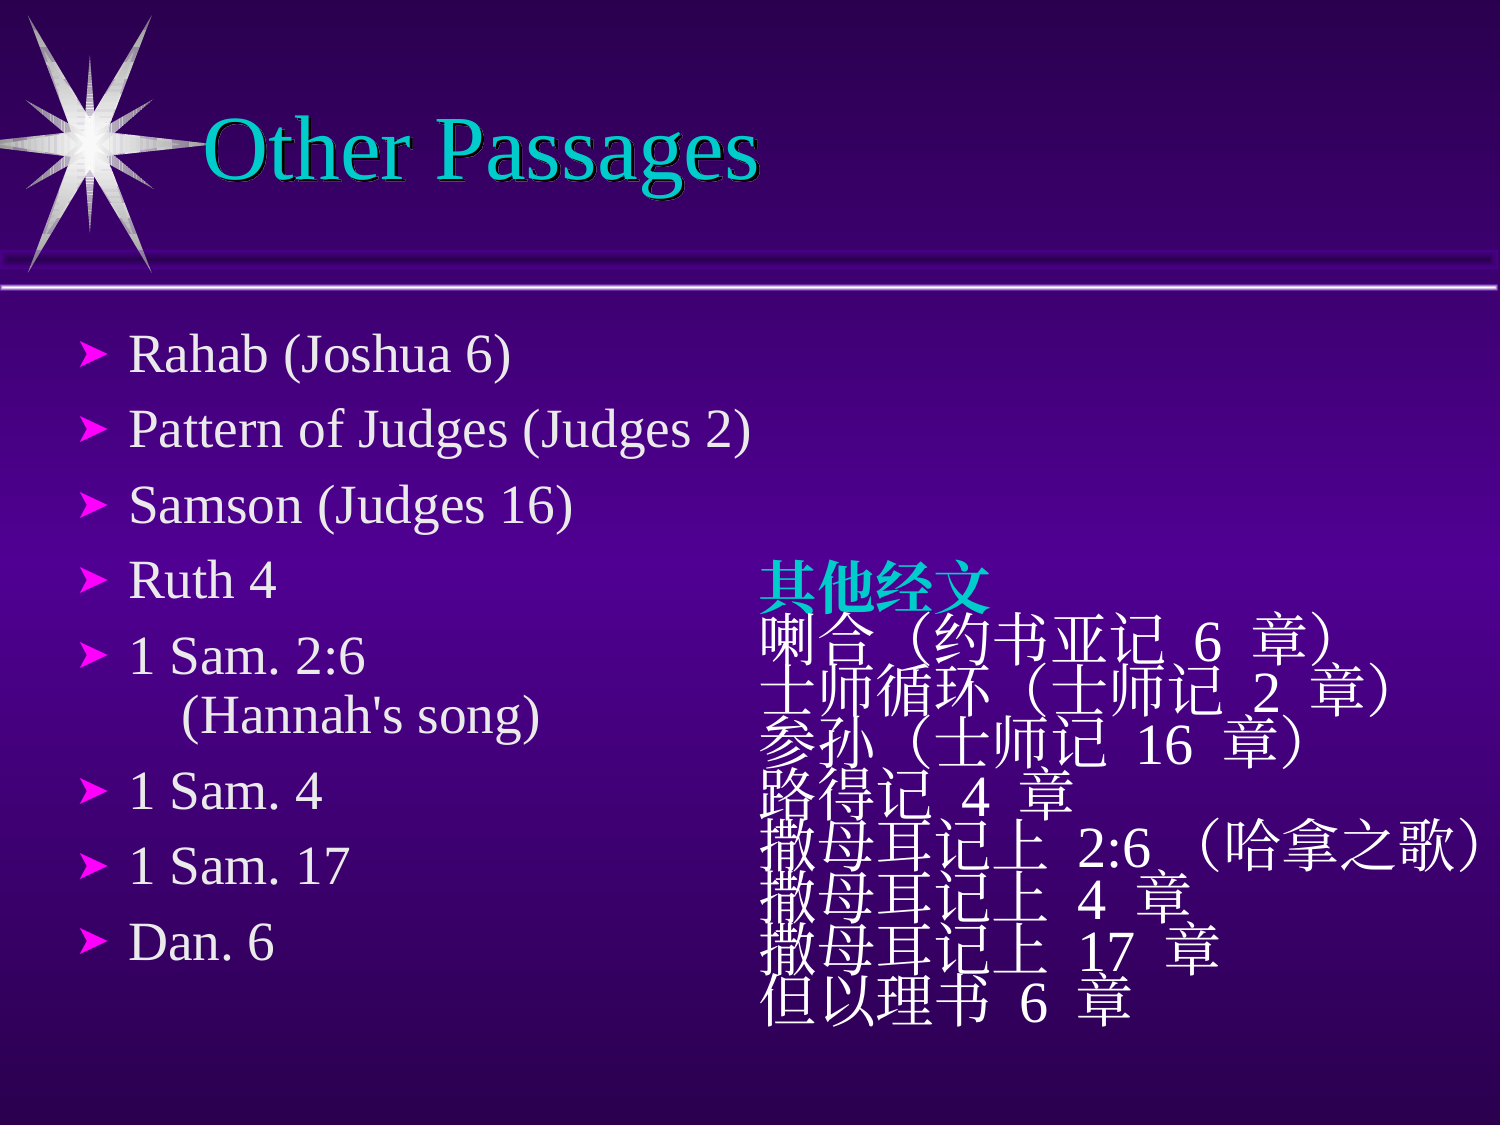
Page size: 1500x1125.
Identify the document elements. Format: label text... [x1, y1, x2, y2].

text_box 其他经文 喇合（约书亚记 6 章） 士师循环（士师记 2 章） 参孙（士师记 16 章） 路得记 4 章 撒母耳记上 2:6（哈拿之歌） 撒母耳记上 4 章 撒母耳记上 17 章 但以理书 6 章 [744, 561, 1500, 1125]
list Rahab (Joshua 6) Pattern of Judges (Judges 2) Samson (Judges 16) Ruth 4 1 Sam. 2:6 (Hannah's song) 1 Sam. 4 1 Sam. 17 Dan. 6 [75, 324, 1093, 975]
title Other Passages [187, 56, 1463, 244]
